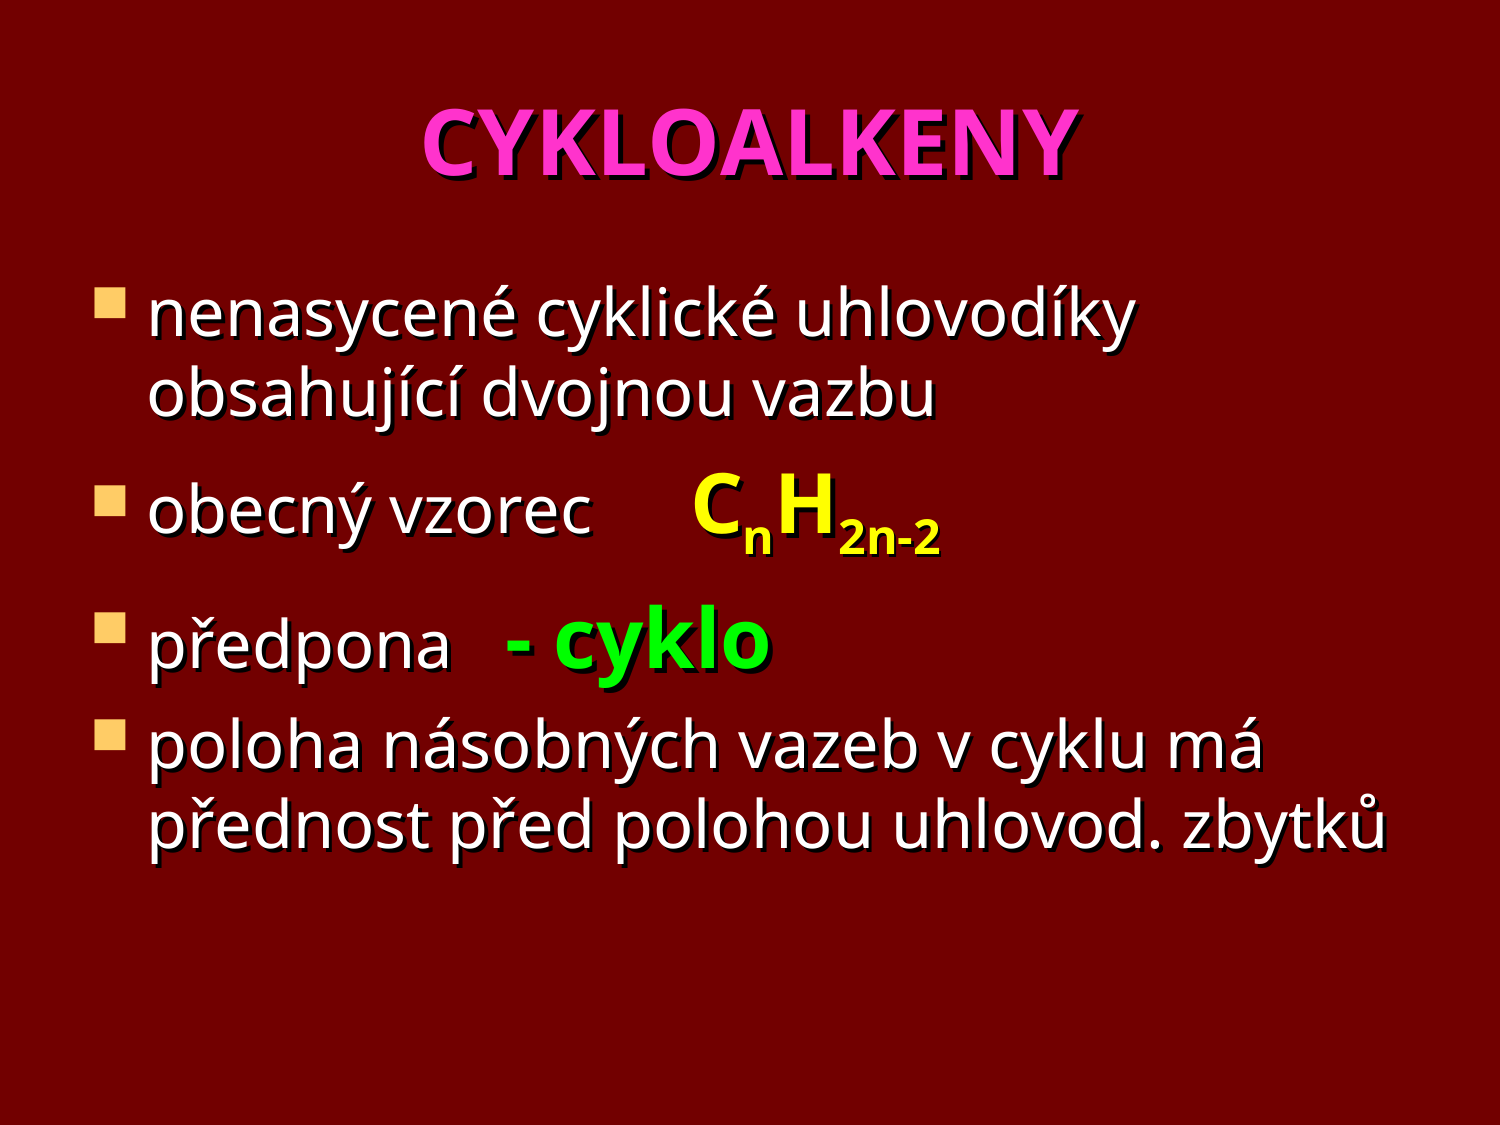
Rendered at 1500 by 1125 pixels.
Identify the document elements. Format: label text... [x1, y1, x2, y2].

list nenasycené cyklické uhlovodíky obsahující dvojnou vazbu obecný vzorec CnH2n-2 předpona - cyklo poloha násobných vazeb v cyklu má přednost před polohou uhlovod. zbytků [75, 262, 1426, 1001]
title CYKLOALKENY [75, 45, 1426, 233]
